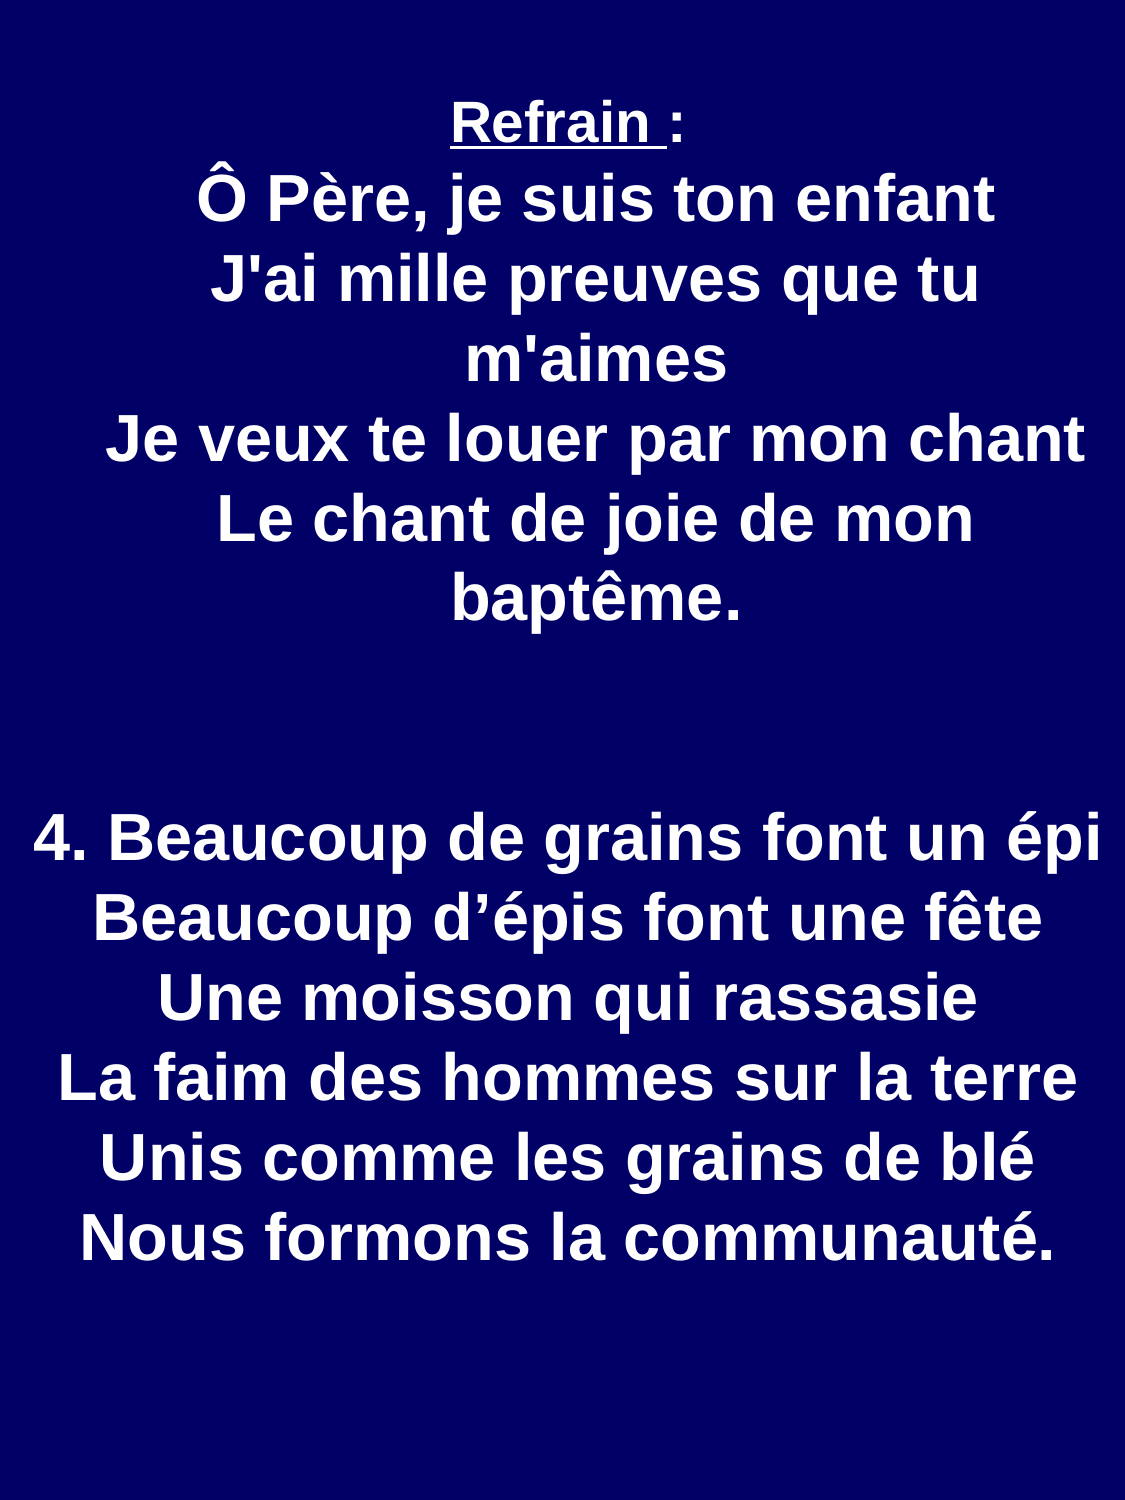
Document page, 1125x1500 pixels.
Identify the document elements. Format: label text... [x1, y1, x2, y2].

text_box Refrain : Ô Père, je suis ton enfant J'ai mille preuves que tu m'aimes Je veux te louer par mon chant Le chant de joie de mon baptême. 4. Beaucoup de grains font un épi Beaucoup d’épis font une fête Une moisson qui rassasie La faim des hommes sur la terre Unis comme les grains de blé Nous formons la communauté. [11, 76, 1125, 1321]
